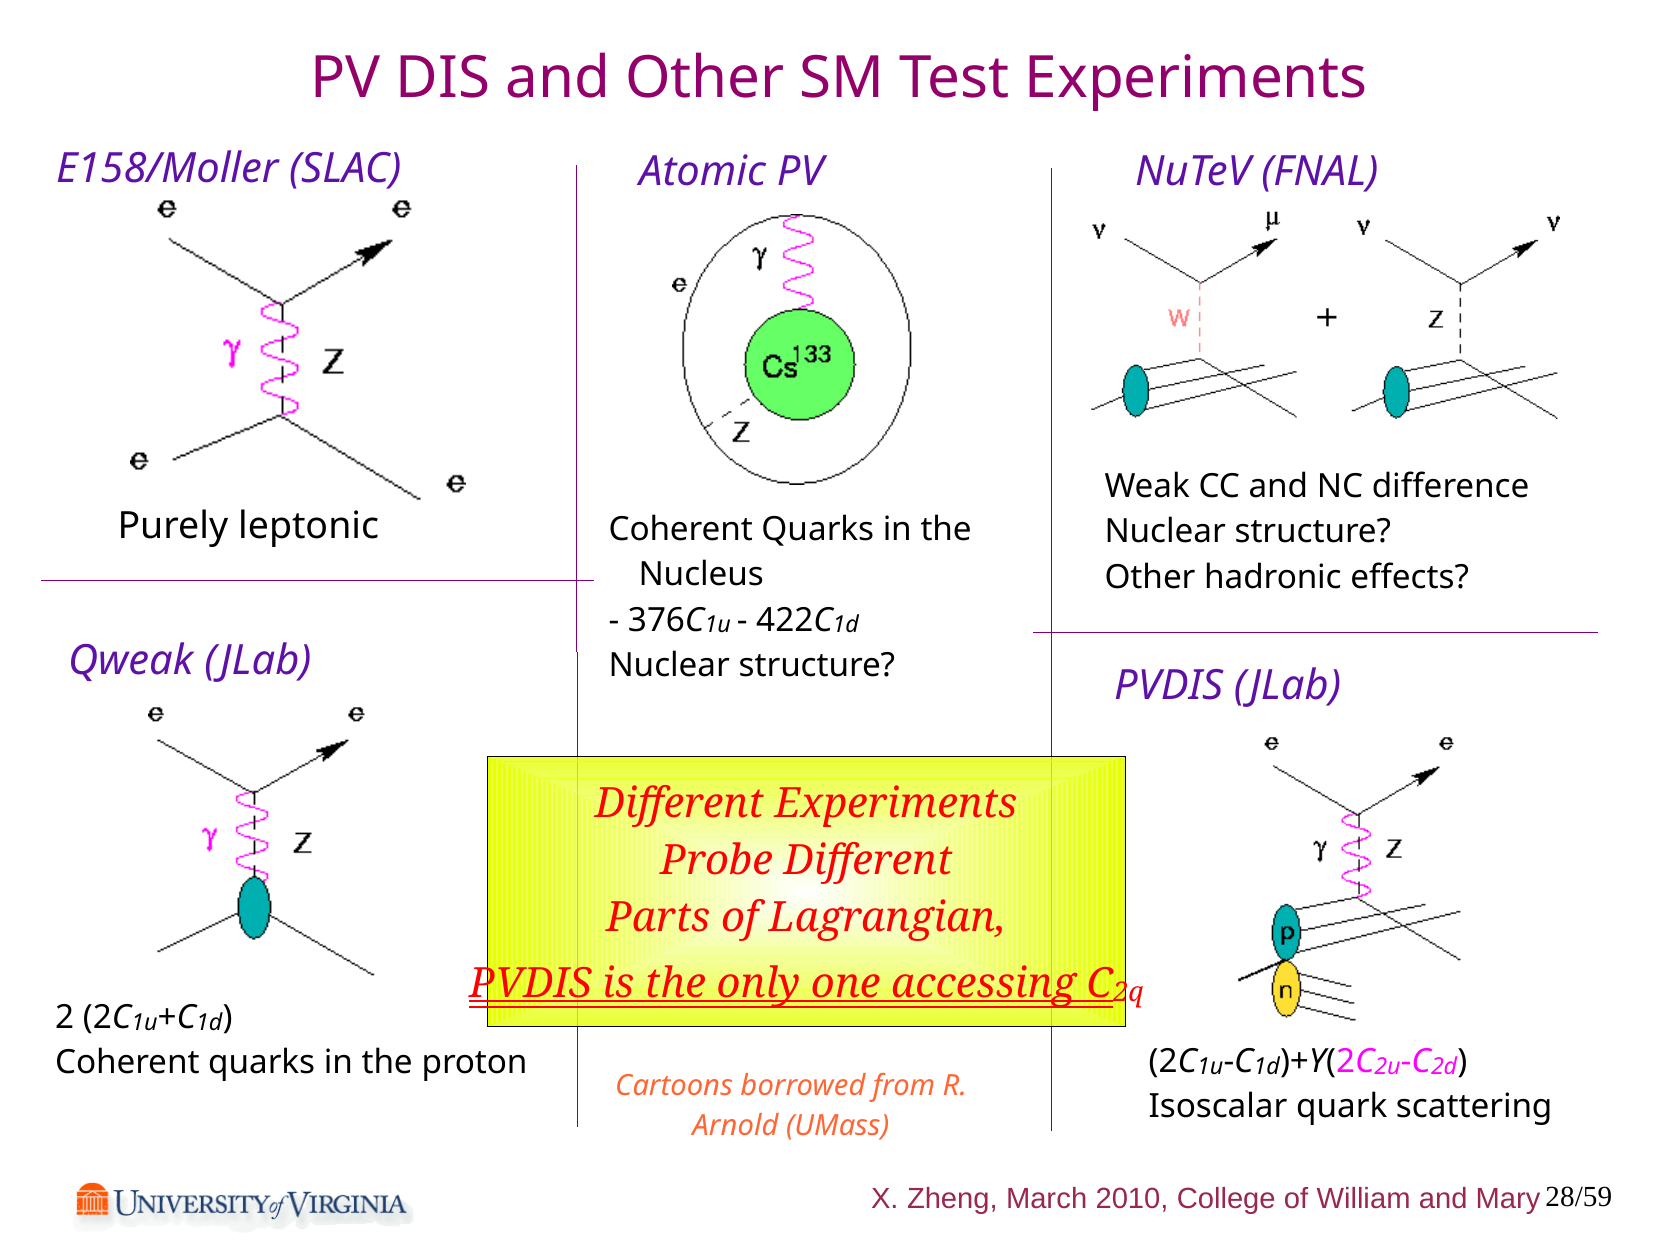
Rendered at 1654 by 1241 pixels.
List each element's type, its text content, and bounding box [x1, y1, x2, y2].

title PV DIS and Other SM Test Experiments [133, 30, 1545, 121]
picture [672, 214, 913, 485]
picture [148, 706, 376, 977]
list Qweak (JLab) [50, 630, 433, 694]
text_box Different Experiments Probe Different Parts of Lagrangian, PVDIS is the only one accessing C2q [487, 756, 1126, 1027]
list E158/Moller (SLAC) [38, 137, 508, 204]
list Purely leptonic [99, 499, 431, 563]
list Coherent Quarks in the Nucleus - 376C1u - 422C1d Nuclear structure? [590, 505, 1027, 710]
list NuTeV (FNAL) [1117, 140, 1486, 204]
picture [1237, 736, 1462, 1022]
list (2C1u-C1d)+Y(2C2u-C2d) Isoscalar quark scattering [1113, 1036, 1595, 1143]
list Weak CC and NC difference Nuclear structure? Other hadronic effects? [1086, 462, 1614, 614]
picture [1090, 208, 1560, 419]
picture [53, 1165, 427, 1241]
list 2 (2C1u+C1d) Coherent quarks in the proton [37, 993, 563, 1149]
picture [130, 204, 466, 502]
list PVDIS (JLab) [1096, 654, 1498, 724]
list Cartoons borrowed from R. Arnold (UMass) [607, 1064, 976, 1151]
list Atomic PV [621, 140, 990, 204]
